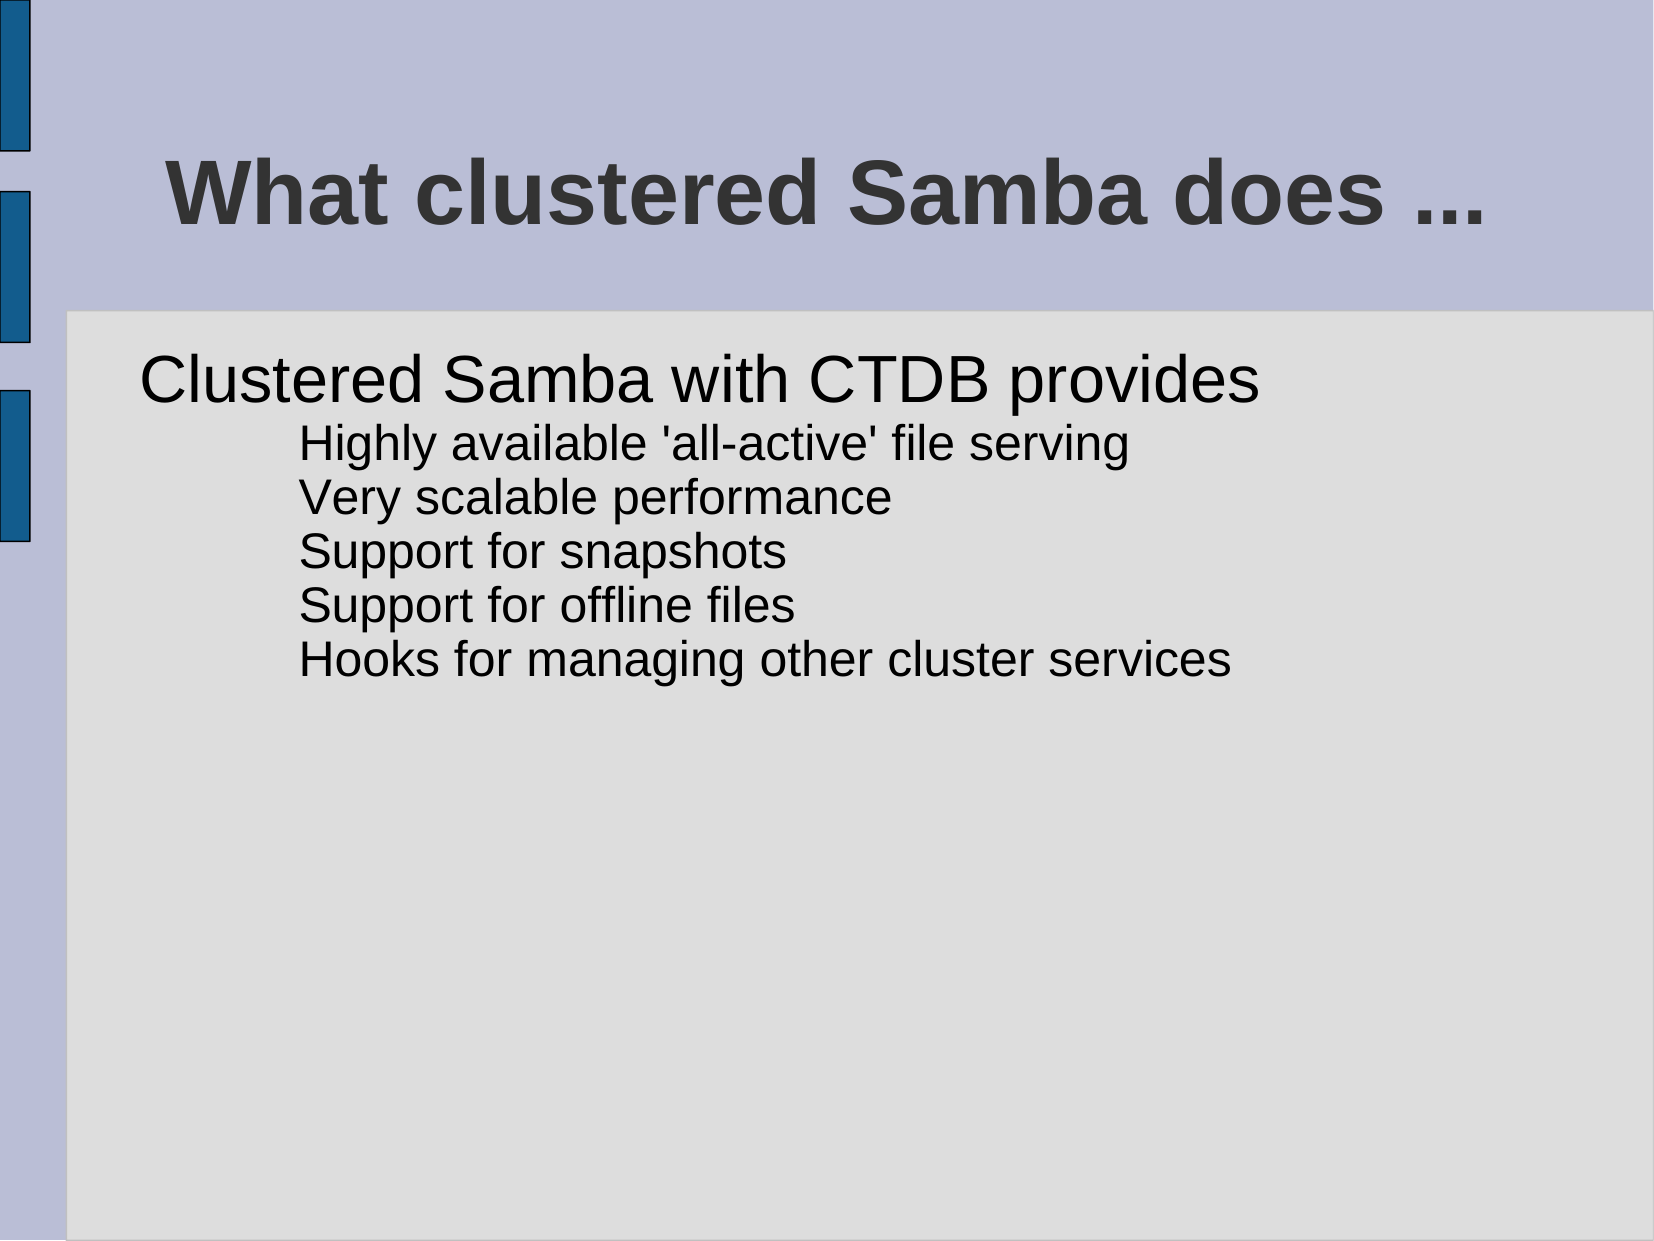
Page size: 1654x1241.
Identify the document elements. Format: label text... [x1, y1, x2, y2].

title What clustered Samba does ... [121, 98, 1534, 291]
list Clustered Samba with CTDB provides Highly available 'all-active' file serving Very scalable performance Support for snapshots Support for offline files Hooks for managing other cluster services [121, 344, 1534, 1112]
